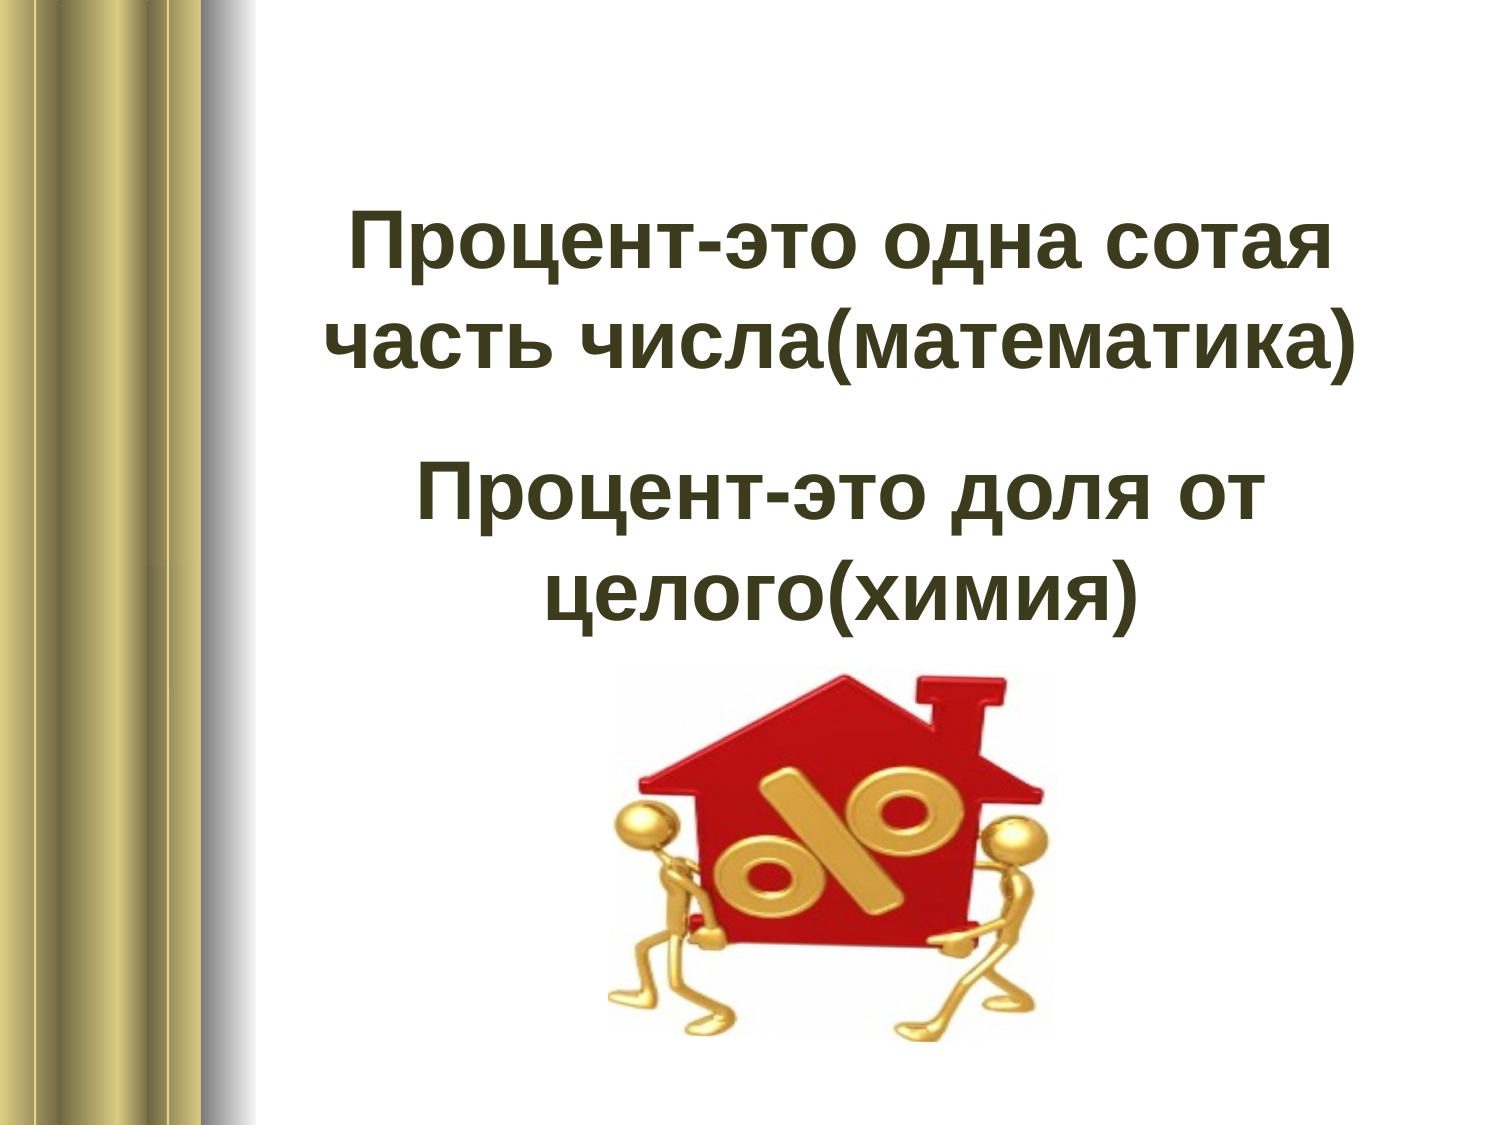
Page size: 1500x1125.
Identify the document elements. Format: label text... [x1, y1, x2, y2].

picture [606, 660, 1061, 1045]
text_box Процент-это одна сотая часть числа(математика) Процент-это доля от целого(химия) [265, 177, 1418, 645]
